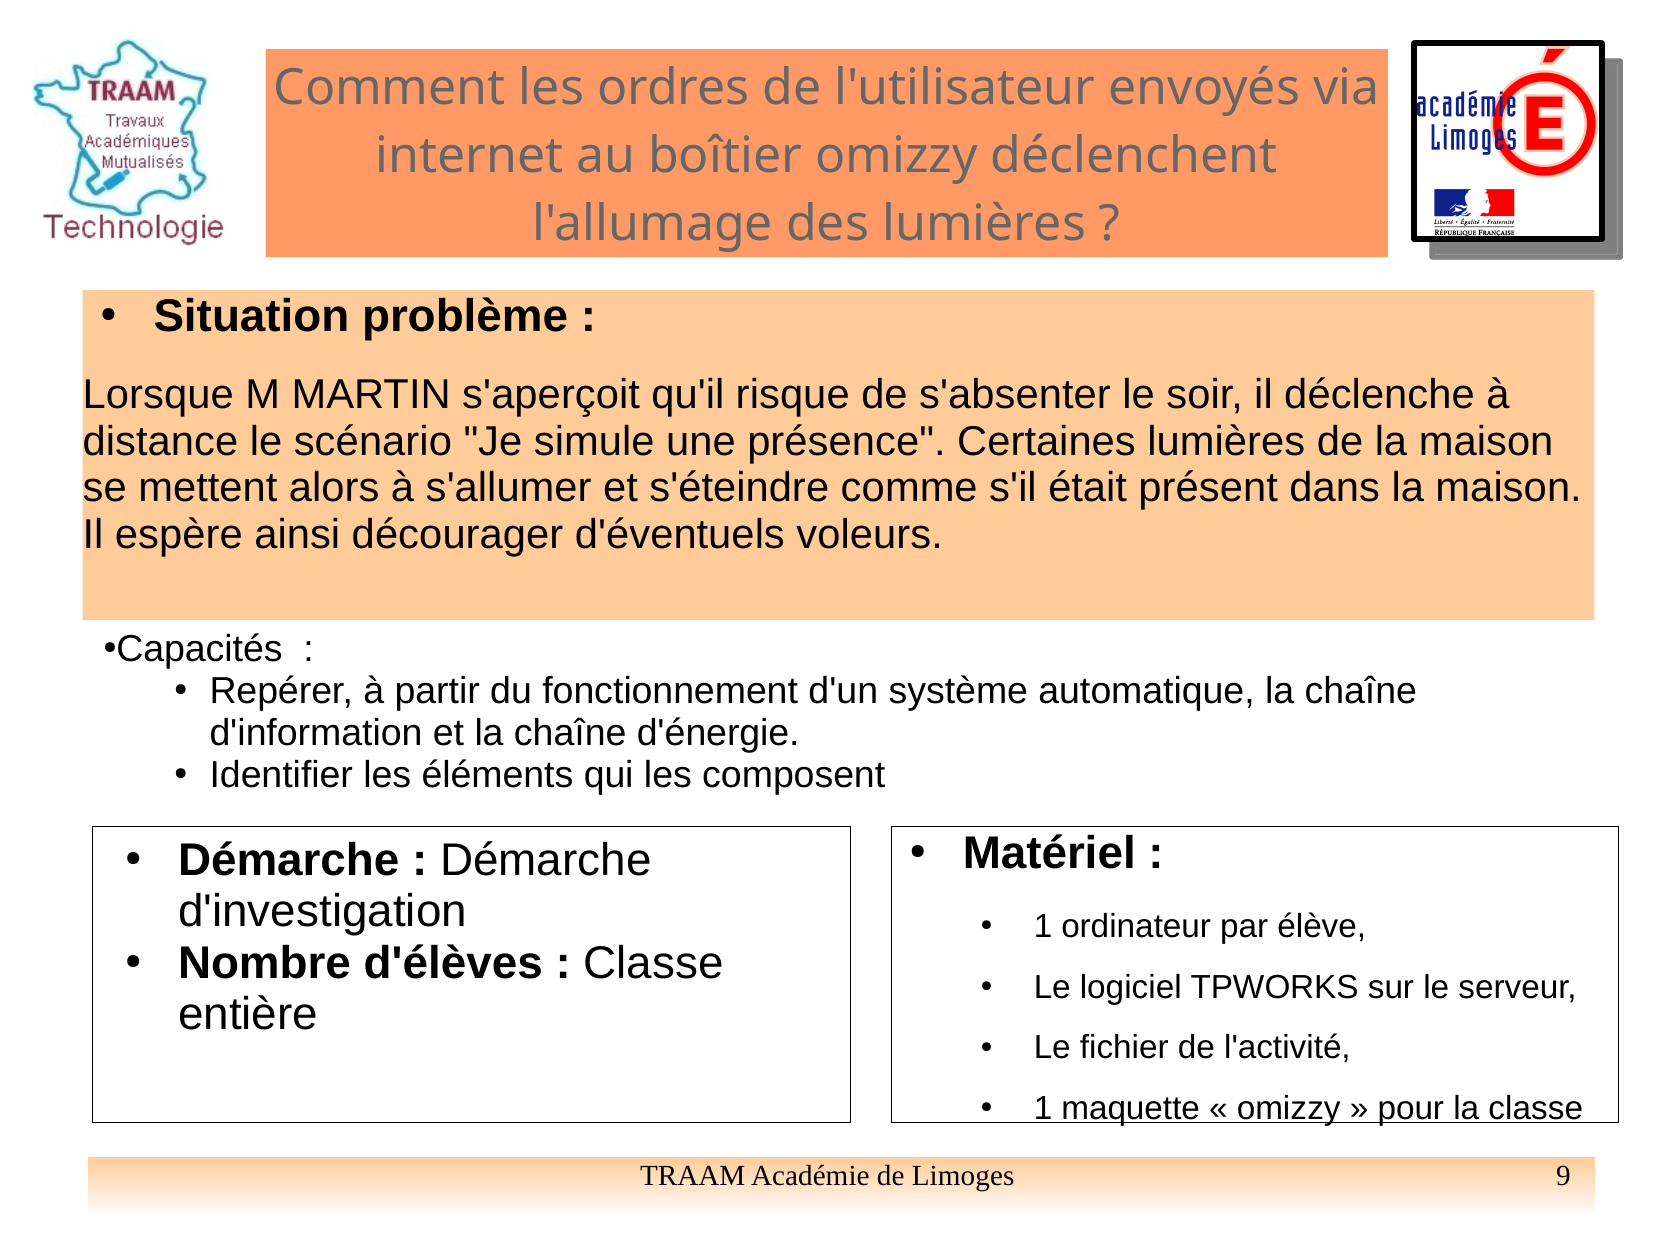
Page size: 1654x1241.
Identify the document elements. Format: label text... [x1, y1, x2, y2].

list Matériel : 1 ordinateur par élève, Le logiciel TPWORKS sur le serveur, Le fichier de l'activité, 1 maquette « omizzy » pour la classe [891, 826, 1619, 1123]
list Situation problème : Lorsque M MARTIN s'aperçoit qu'il risque de s'absenter le soir, il déclenche à distance le scénario "Je simule une présence". Certaines lumières de la maison se mettent alors à s'allumer et s'éteindre comme s'il était présent dans la maison. Il espère ainsi décourager d'éventuels voleurs. [82, 290, 1595, 621]
picture [1417, 46, 1599, 236]
text_box Démarche : Démarche d'investigation Nombre d'élèves : Classe entière [92, 826, 851, 1123]
title Comment les ordres de l'utilisateur envoyés via internet au boîtier omizzy déclenchent l'allumage des lumières ? [265, 49, 1388, 258]
picture [23, 29, 237, 252]
text_box Capacités : Repérer, à partir du fonctionnement d'un système automatique, la chaîne d'information et la chaîne d'énergie. Identifier les éléments qui les composent [88, 620, 1595, 804]
